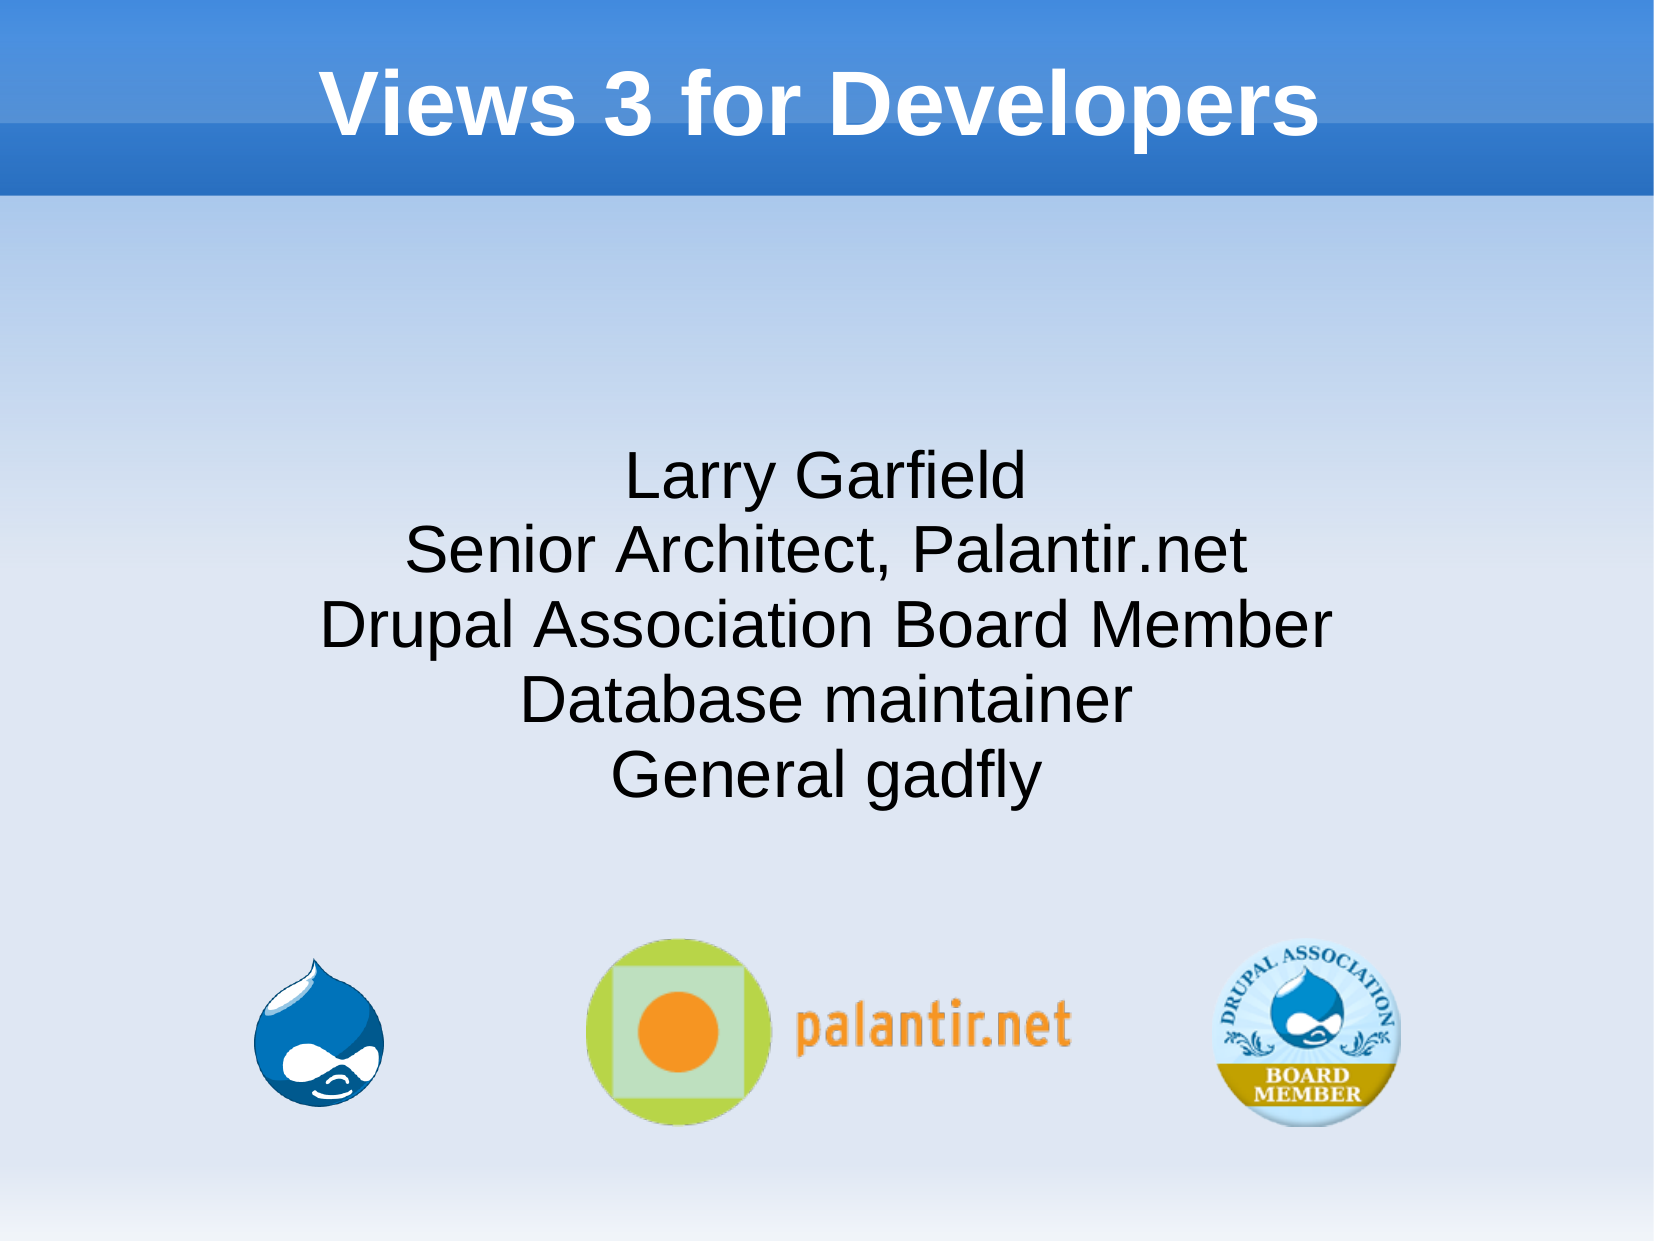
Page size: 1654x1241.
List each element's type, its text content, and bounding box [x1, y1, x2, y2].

subtitle Larry Garfield Senior Architect, Palantir.net Drupal Association Board Member Database maintainer General gadfly [82, 290, 1571, 1109]
title Views 3 for Developers [76, 0, 1565, 208]
picture [0, 0, 1654, 1241]
